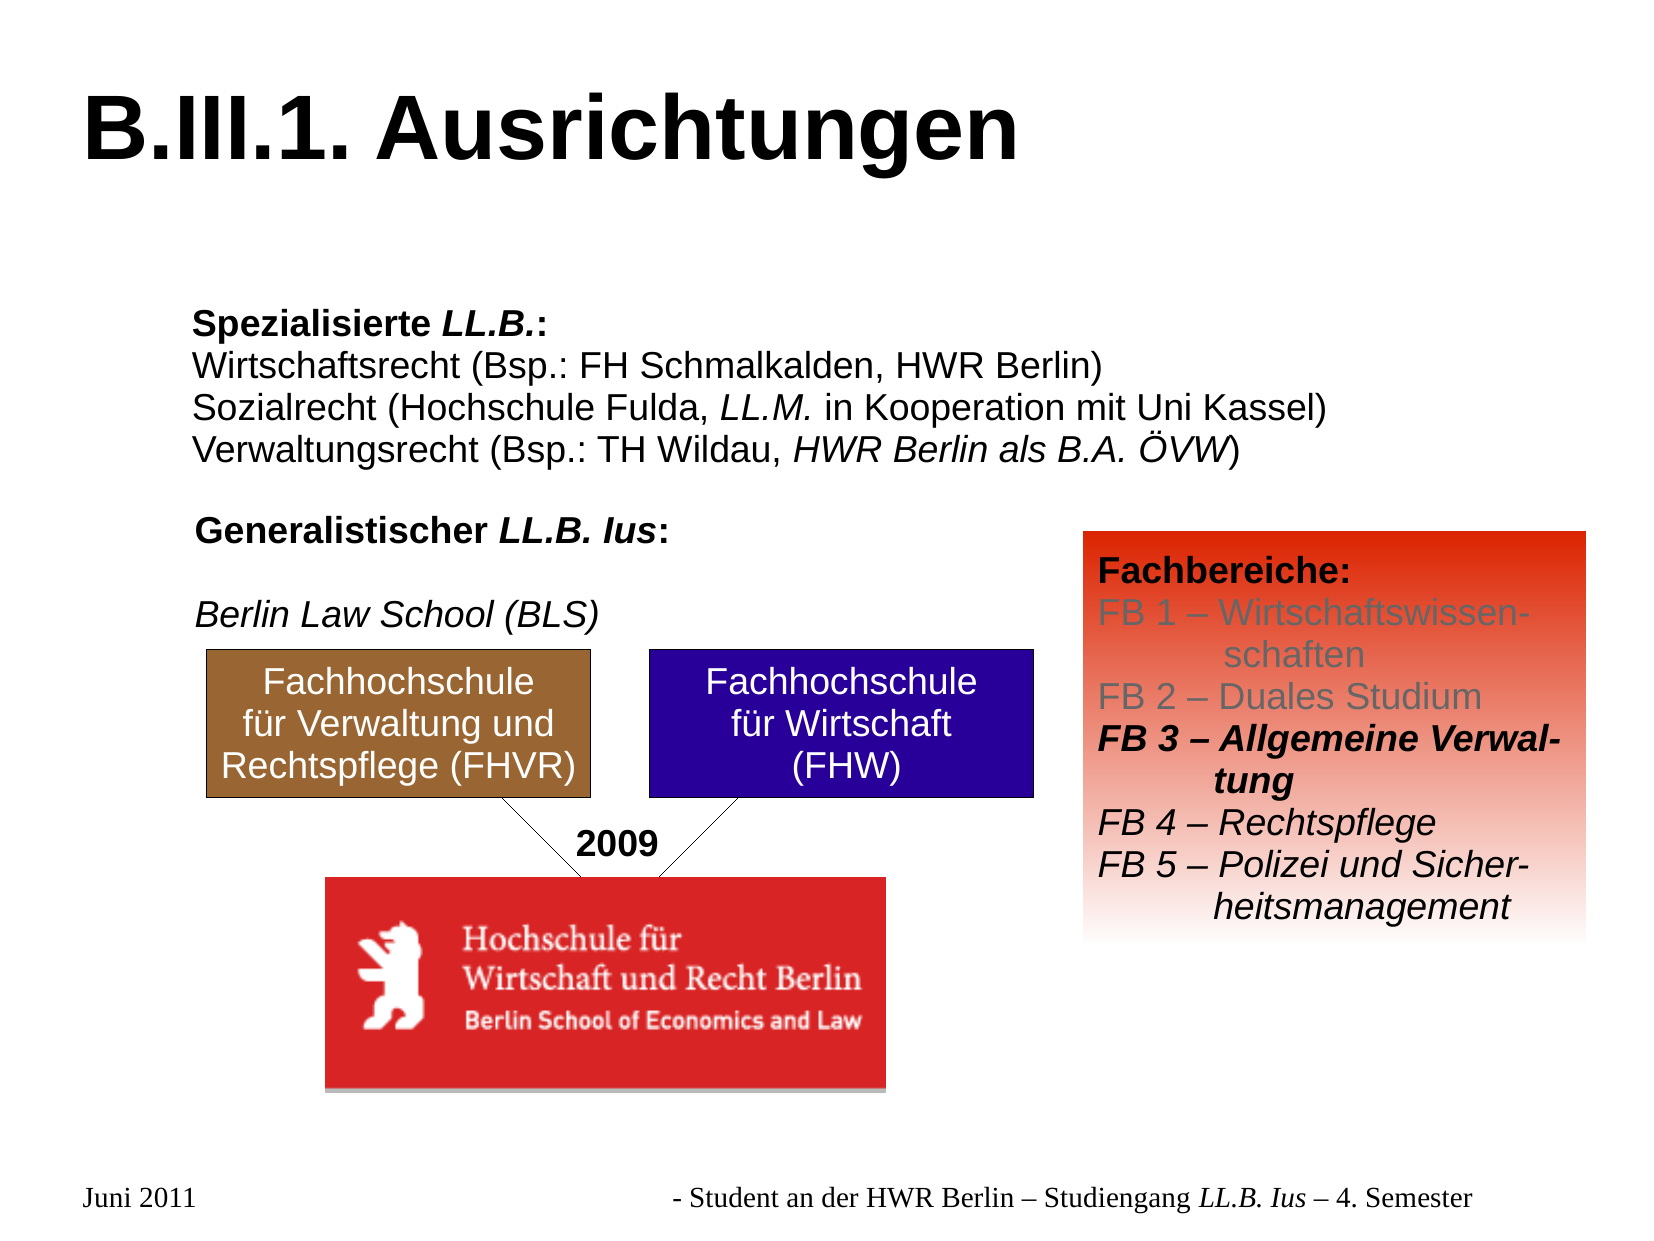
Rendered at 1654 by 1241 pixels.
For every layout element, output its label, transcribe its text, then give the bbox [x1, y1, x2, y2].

picture [325, 877, 886, 1093]
text_box Generalistischer LL.B. Ius: Berlin Law School (BLS) [179, 501, 685, 643]
text_box Fachbereiche: FB 1 – Wirtschaftswissen- schaften FB 2 – Duales Studium FB 3 – Allgemeine Verwal- tung FB 4 – Rechtspflege FB 5 – Polizei und Sicher- heitsmanagement [1083, 531, 1585, 945]
title B.III.1. Ausrichtungen [82, 49, 1571, 207]
text_box Fachhochschule für Wirtschaft (FHW) [649, 649, 1034, 798]
text_box Spezialisierte LL.B.: Wirtschaftsrecht (Bsp.: FH Schmalkalden, HWR Berlin) Sozialrecht (Hochschule Fulda, LL.M. in Kooperation mit Uni Kassel) Verwaltungsrecht (Bsp.: TH Wildau, HWR Berlin als B.A. ÖVW) [177, 295, 1343, 479]
text_box Fachhochschule für Verwaltung und Rechtspflege (FHVR) [206, 649, 591, 798]
text_box 2009 [561, 814, 674, 872]
